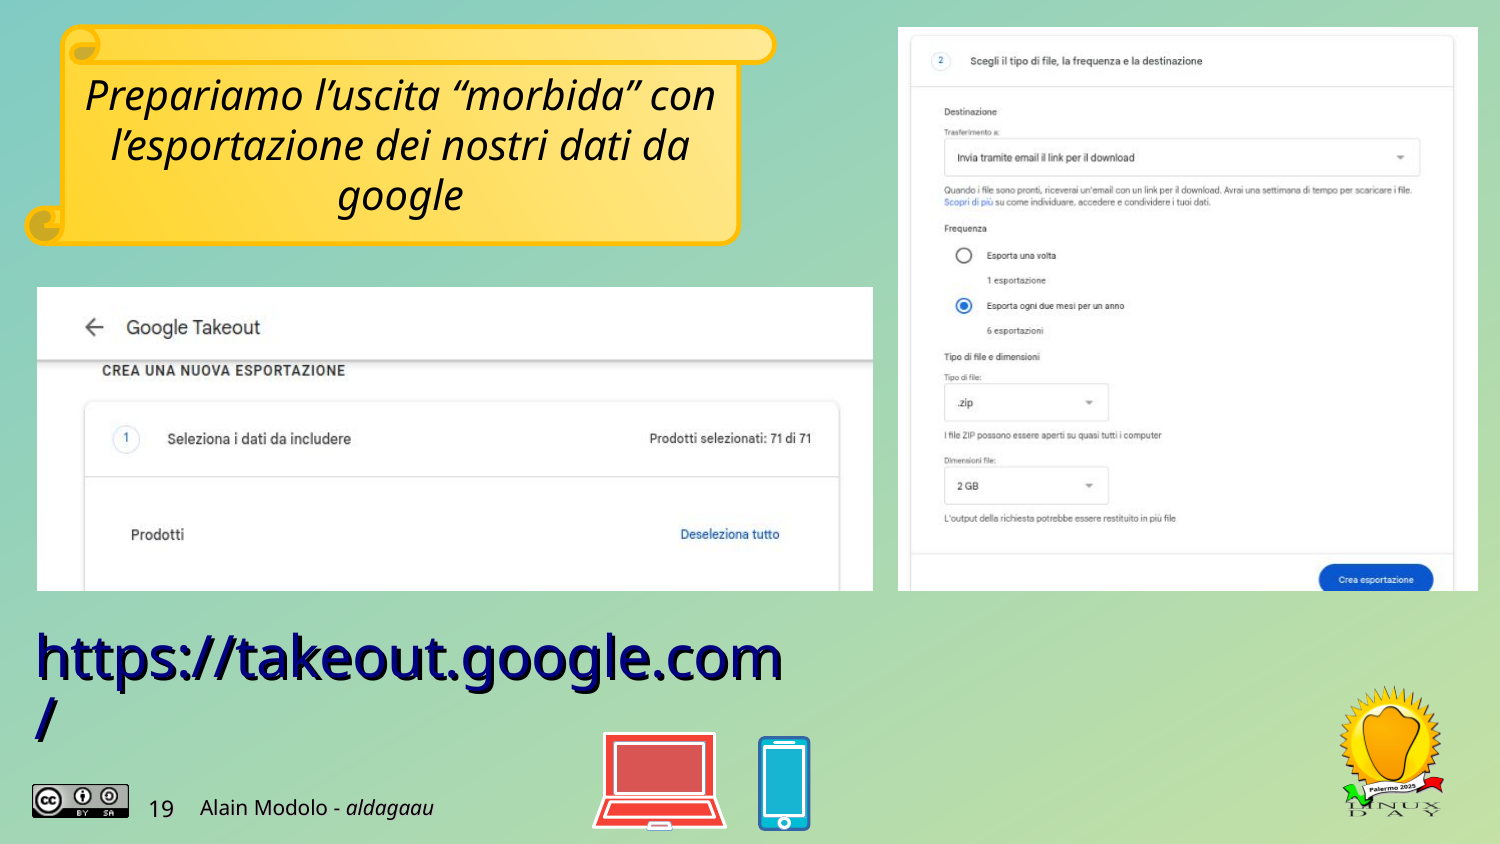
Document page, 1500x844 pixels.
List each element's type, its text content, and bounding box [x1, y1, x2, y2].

text_box Prepariamo l’uscita “morbida” con l’esportazione dei nostri dati da google [45, 26, 775, 244]
picture [898, 27, 1478, 591]
text_box [759, 737, 809, 830]
text_box [593, 733, 726, 829]
picture [37, 287, 873, 591]
text_box https://takeout.google.com/ [19, 607, 820, 688]
picture [32, 784, 129, 818]
picture [1233, 670, 1500, 844]
